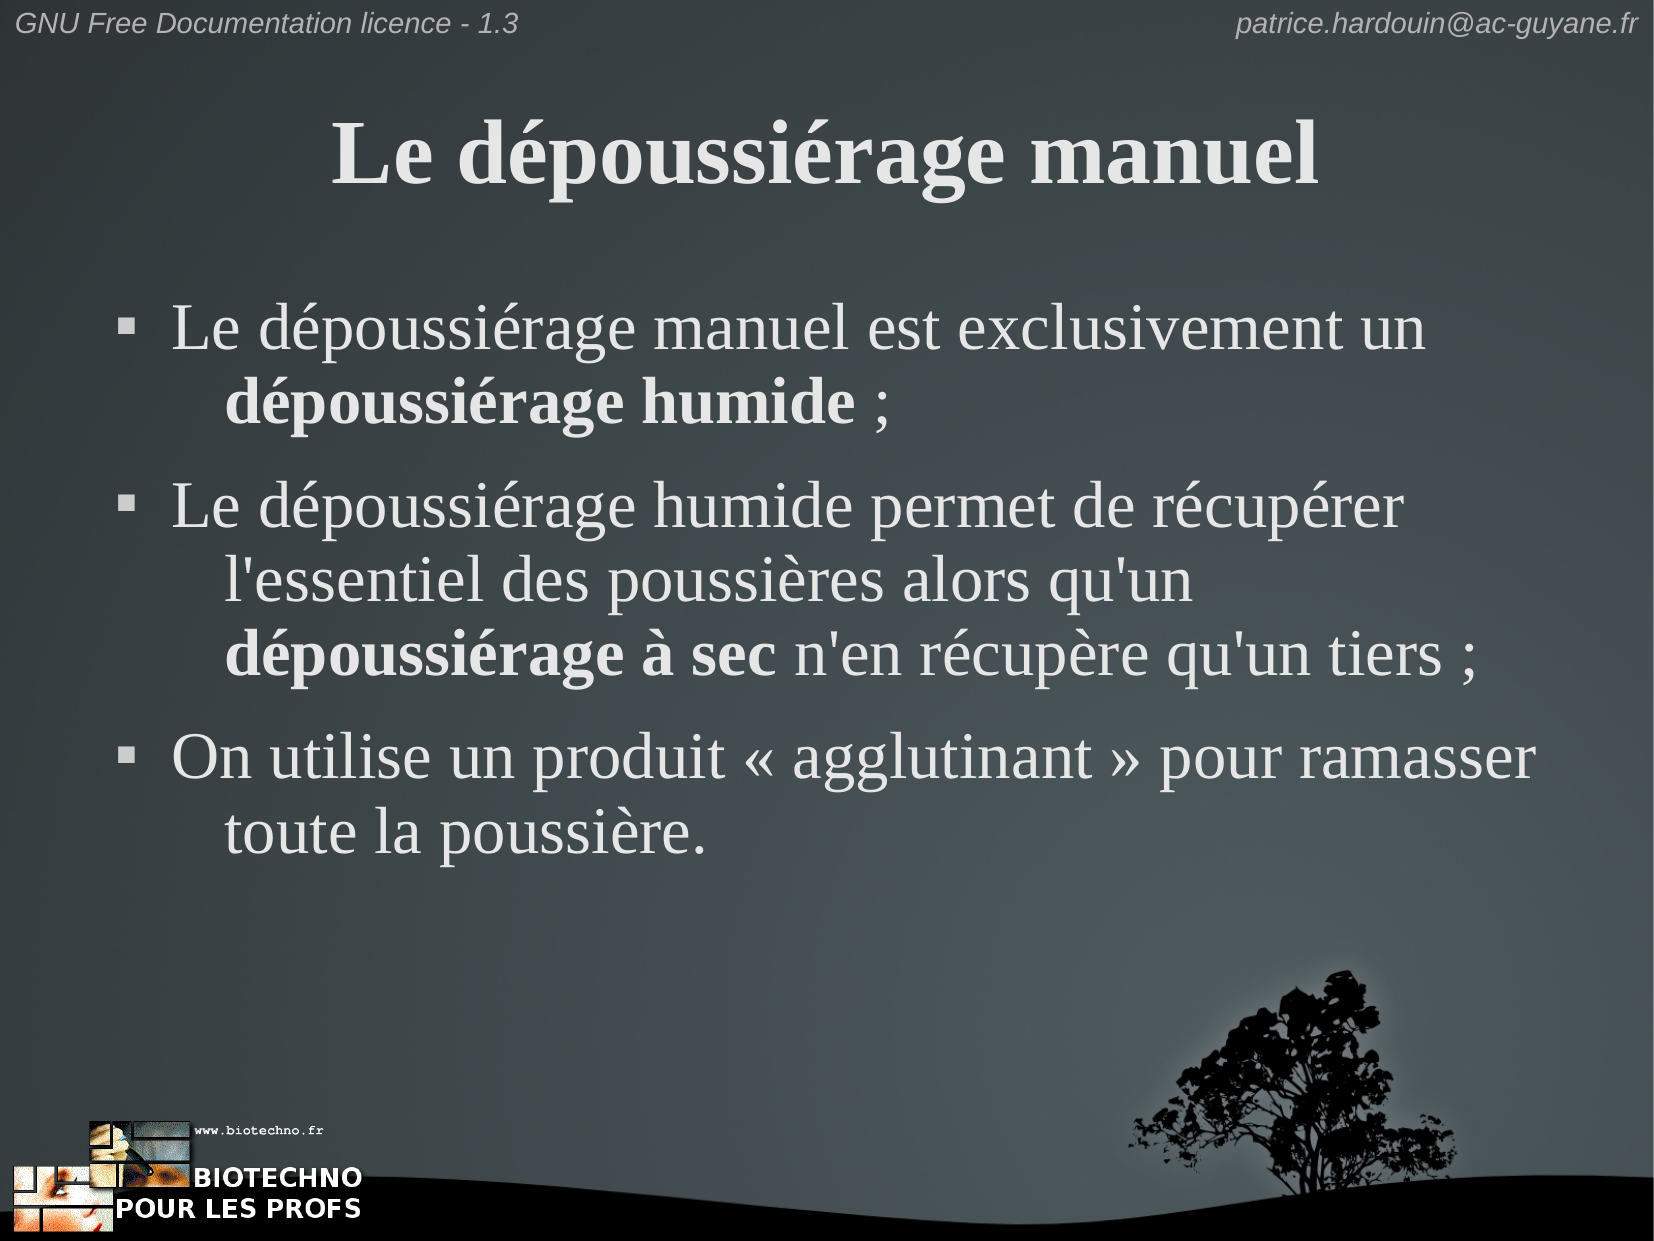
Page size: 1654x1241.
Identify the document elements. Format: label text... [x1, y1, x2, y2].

picture [0, 0, 1654, 1241]
title Le dépoussiérage manuel [82, 56, 1571, 250]
list Le dépoussiérage manuel est exclusivement un dépoussiérage humide ; Le dépoussiérage humide permet de récupérer l'essentiel des poussières alors qu'un dépoussiérage à sec n'en récupère qu'un tiers ; On utilise un produit « agglutinant » pour ramasser toute la poussière. [82, 290, 1571, 1094]
